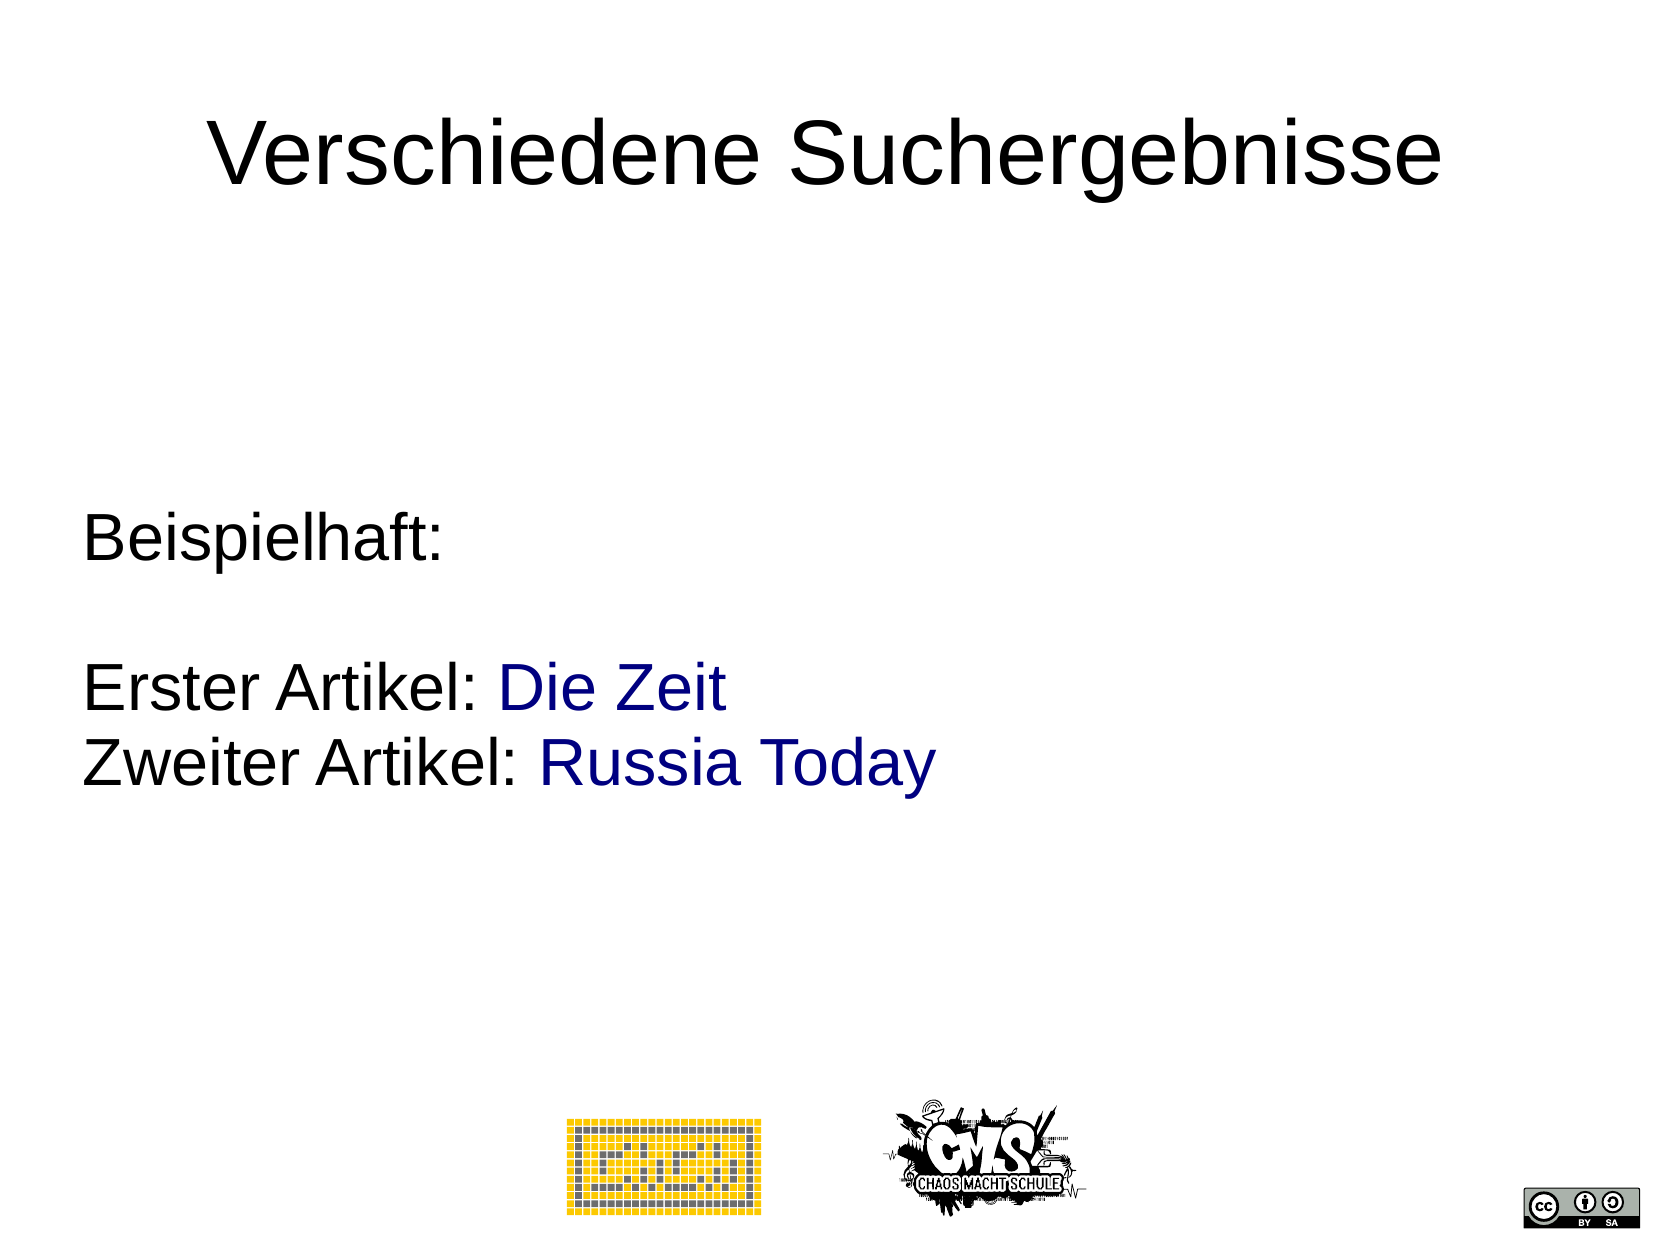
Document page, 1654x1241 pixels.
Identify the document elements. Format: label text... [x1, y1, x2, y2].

subtitle Beispielhaft: Erster Artikel: Die Zeit Zweiter Artikel: Russia Today [82, 290, 1571, 1010]
title Verschiedene Suchergebnisse [82, 49, 1571, 257]
